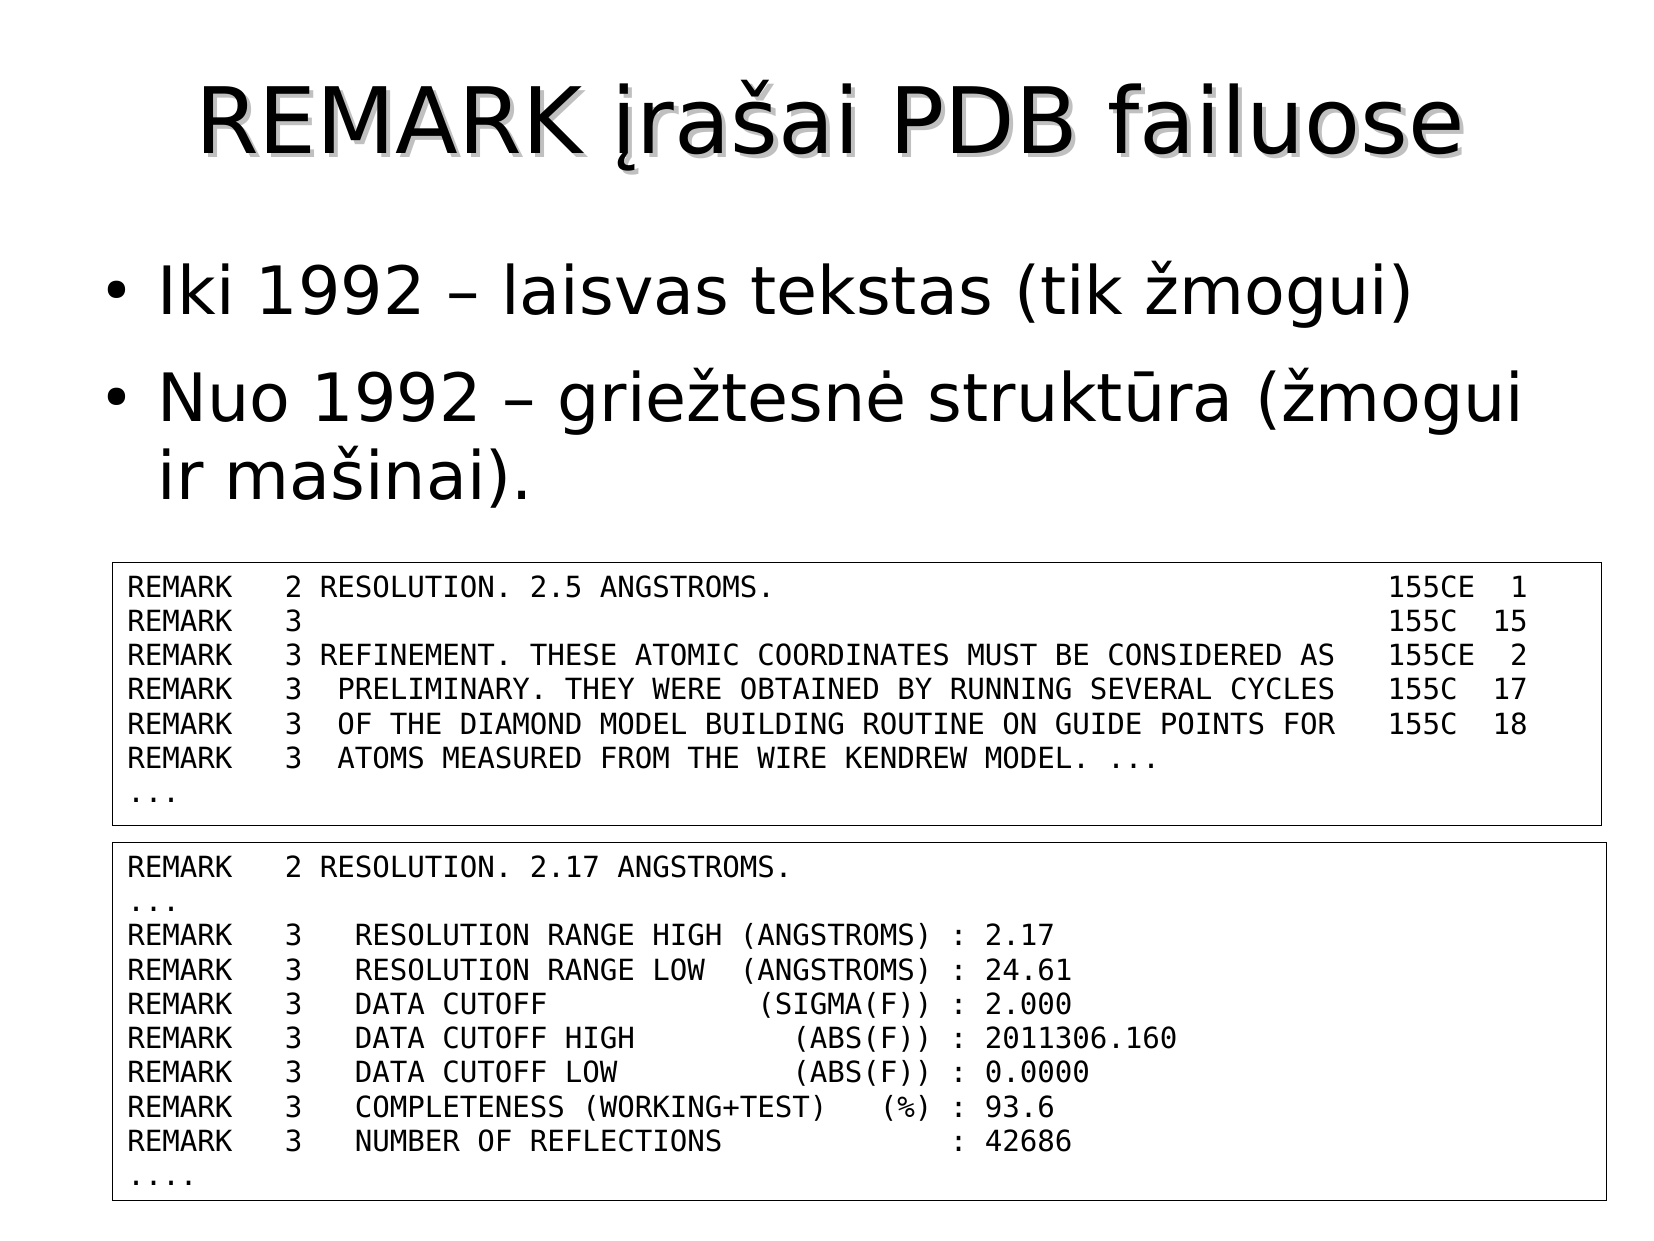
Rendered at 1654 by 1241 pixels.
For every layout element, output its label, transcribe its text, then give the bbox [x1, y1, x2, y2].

title REMARK įrašai PDB failuose [86, 17, 1576, 226]
text_box REMARK 2 RESOLUTION. 2.17 ANGSTROMS. ... REMARK 3 RESOLUTION RANGE HIGH (ANGSTROMS) : 2.17 REMARK 3 RESOLUTION RANGE LOW (ANGSTROMS) : 24.61 REMARK 3 DATA CUTOFF (SIGMA(F)) : 2.000 REMARK 3 DATA CUTOFF HIGH (ABS(F)) : 2011306.160 REMARK 3 DATA CUTOFF LOW (ABS(F)) : 0.0000 REMARK 3 COMPLETENESS (WORKING+TEST) (%) : 93.6 REMARK 3 NUMBER OF REFLECTIONS : 42686 .... [112, 842, 1607, 1201]
list Iki 1992 – laisvas tekstas (tik žmogui) Nuo 1992 – griežtesnė struktūra (žmogui ir mašinai). [86, 252, 1576, 676]
text_box REMARK 2 RESOLUTION. 2.5 ANGSTROMS. 155CE 1 REMARK 3 155C 15 REMARK 3 REFINEMENT. THESE ATOMIC COORDINATES MUST BE CONSIDERED AS 155CE 2 REMARK 3 PRELIMINARY. THEY WERE OBTAINED BY RUNNING SEVERAL CYCLES 155C 17 REMARK 3 OF THE DIAMOND MODEL BUILDING ROUTINE ON GUIDE POINTS FOR 155C 18 REMARK 3 ATOMS MEASURED FROM THE WIRE KENDREW MODEL. ... ... [112, 562, 1602, 826]
